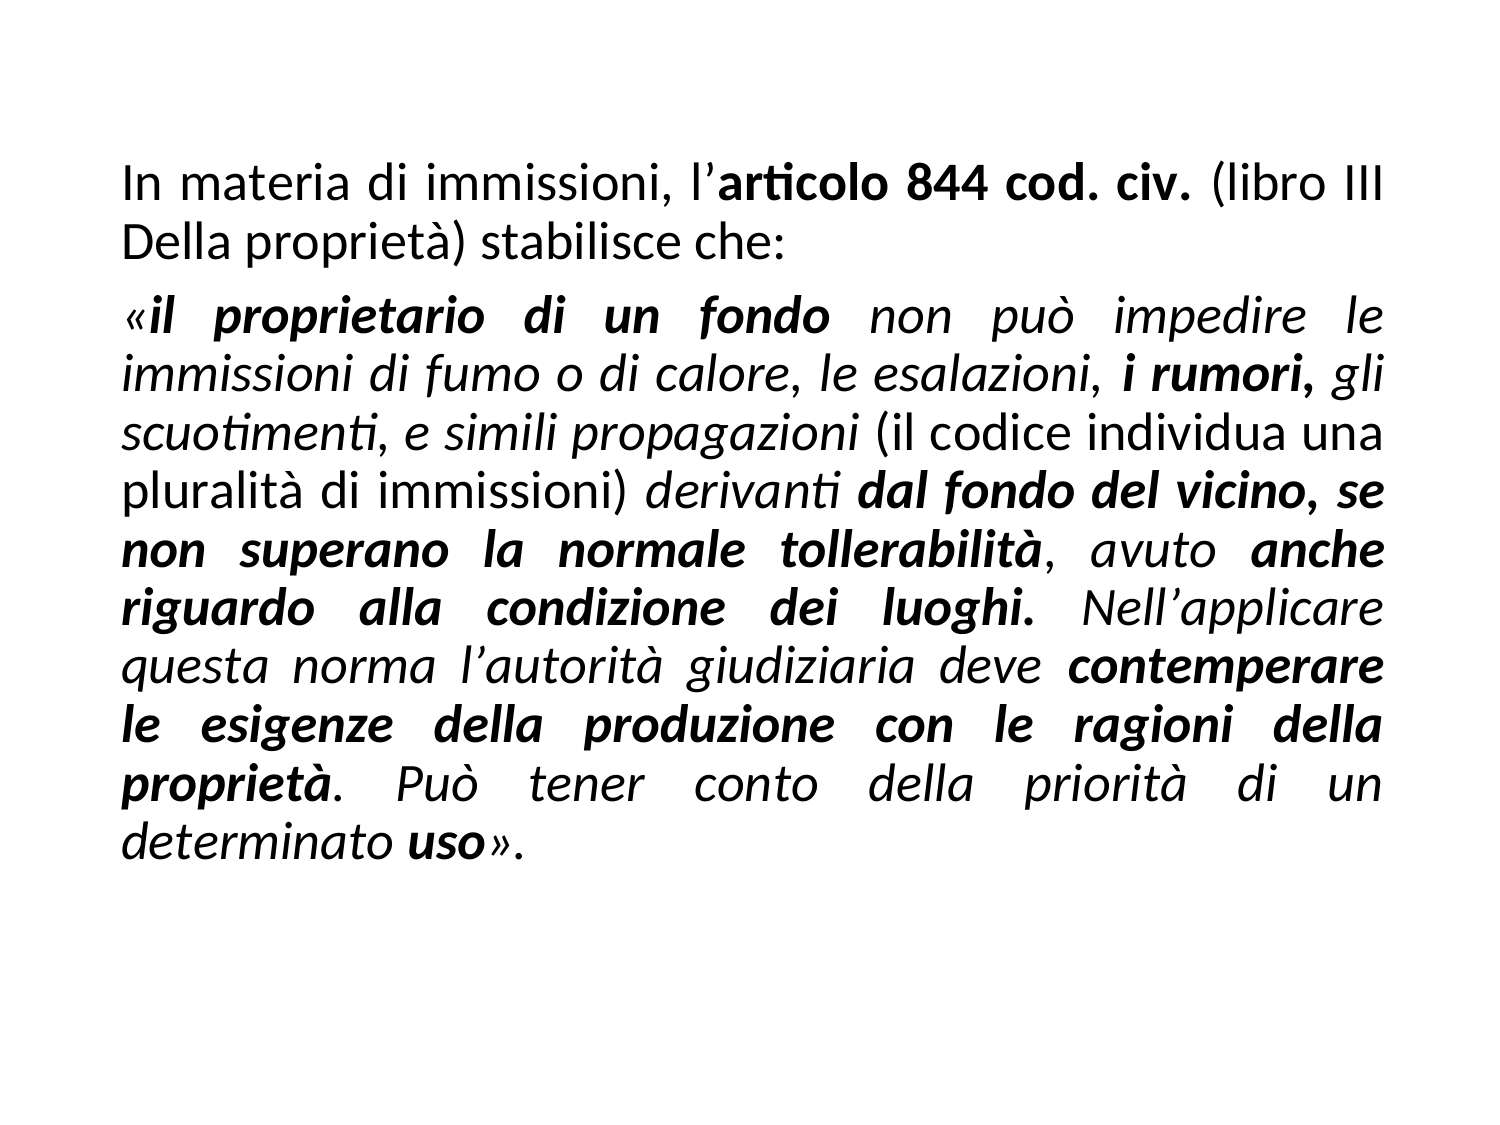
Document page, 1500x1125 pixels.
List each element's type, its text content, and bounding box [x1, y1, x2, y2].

list In materia di immissioni, l’articolo 844 cod. civ. (libro III Della proprietà) stabilisce che: «il proprietario di un fondo non può impedire le immissioni di fumo o di calore, le esalazioni, i rumori, gli scuotimenti, e simili propagazioni (il codice individua una pluralità di immissioni) derivanti dal fondo del vicino, se non superano la normale tollerabilità, avuto anche riguardo alla condizione dei luoghi. Nell’applicare questa norma l’autorità giudiziaria deve contemperare le esigenze della produzione con le ragioni della proprietà. Può tener conto della priorità di un determinato uso». [106, 65, 1401, 1052]
